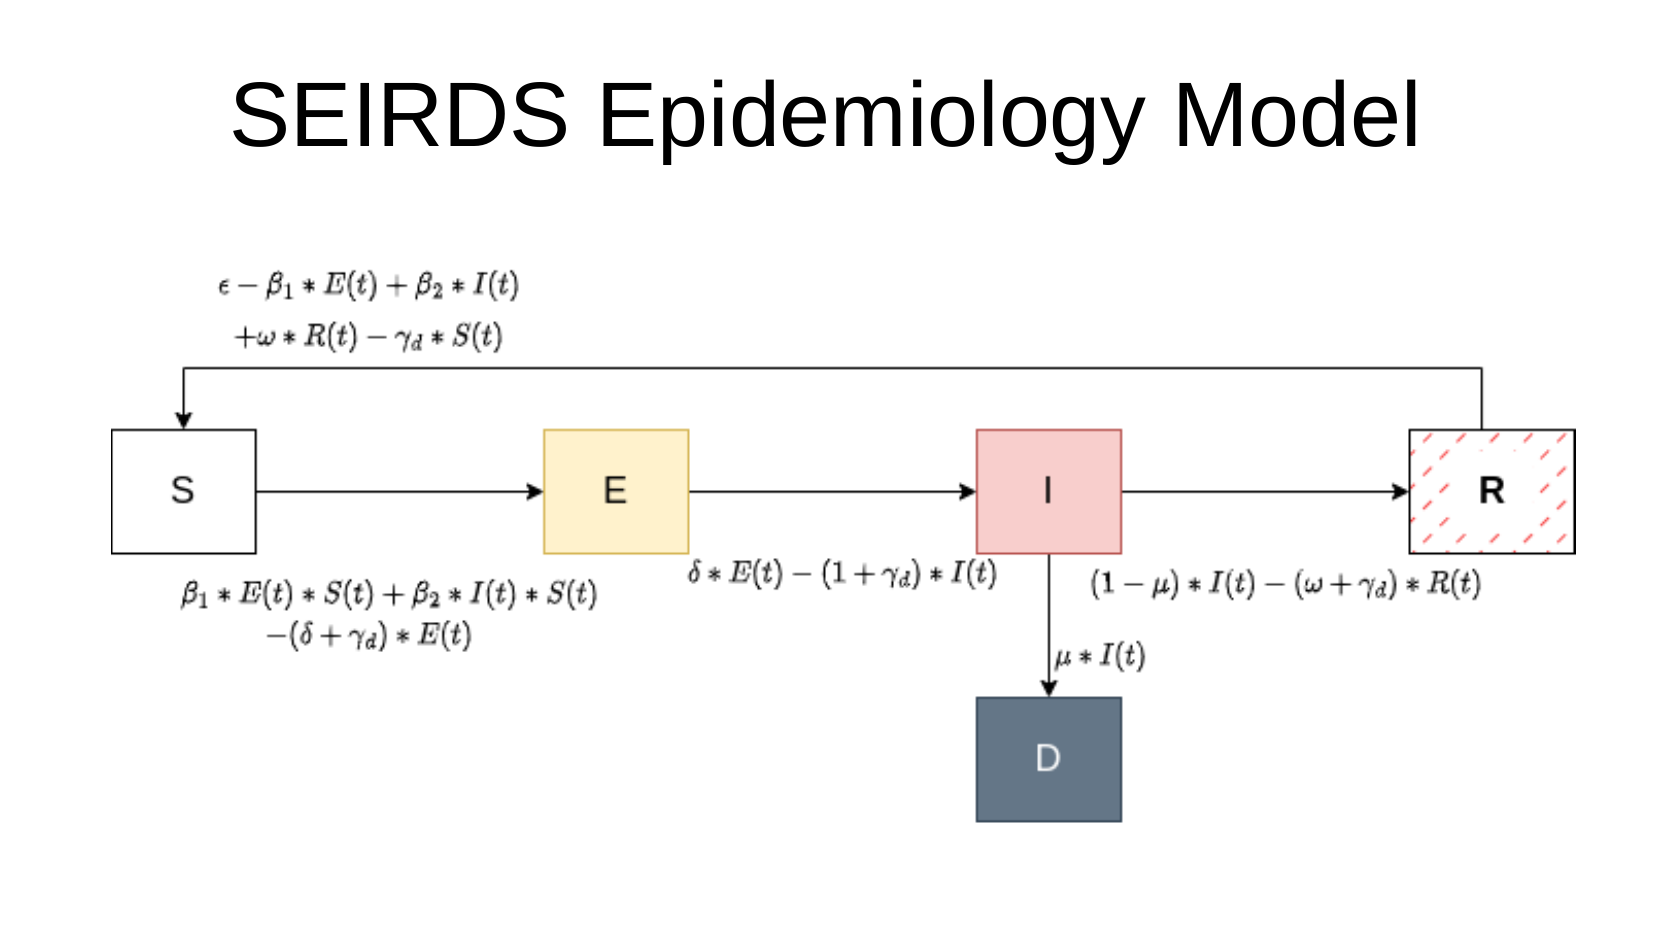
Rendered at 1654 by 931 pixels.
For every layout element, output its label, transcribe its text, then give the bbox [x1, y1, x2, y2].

picture [111, 244, 1576, 826]
title SEIRDS Epidemiology Model [82, 37, 1571, 193]
